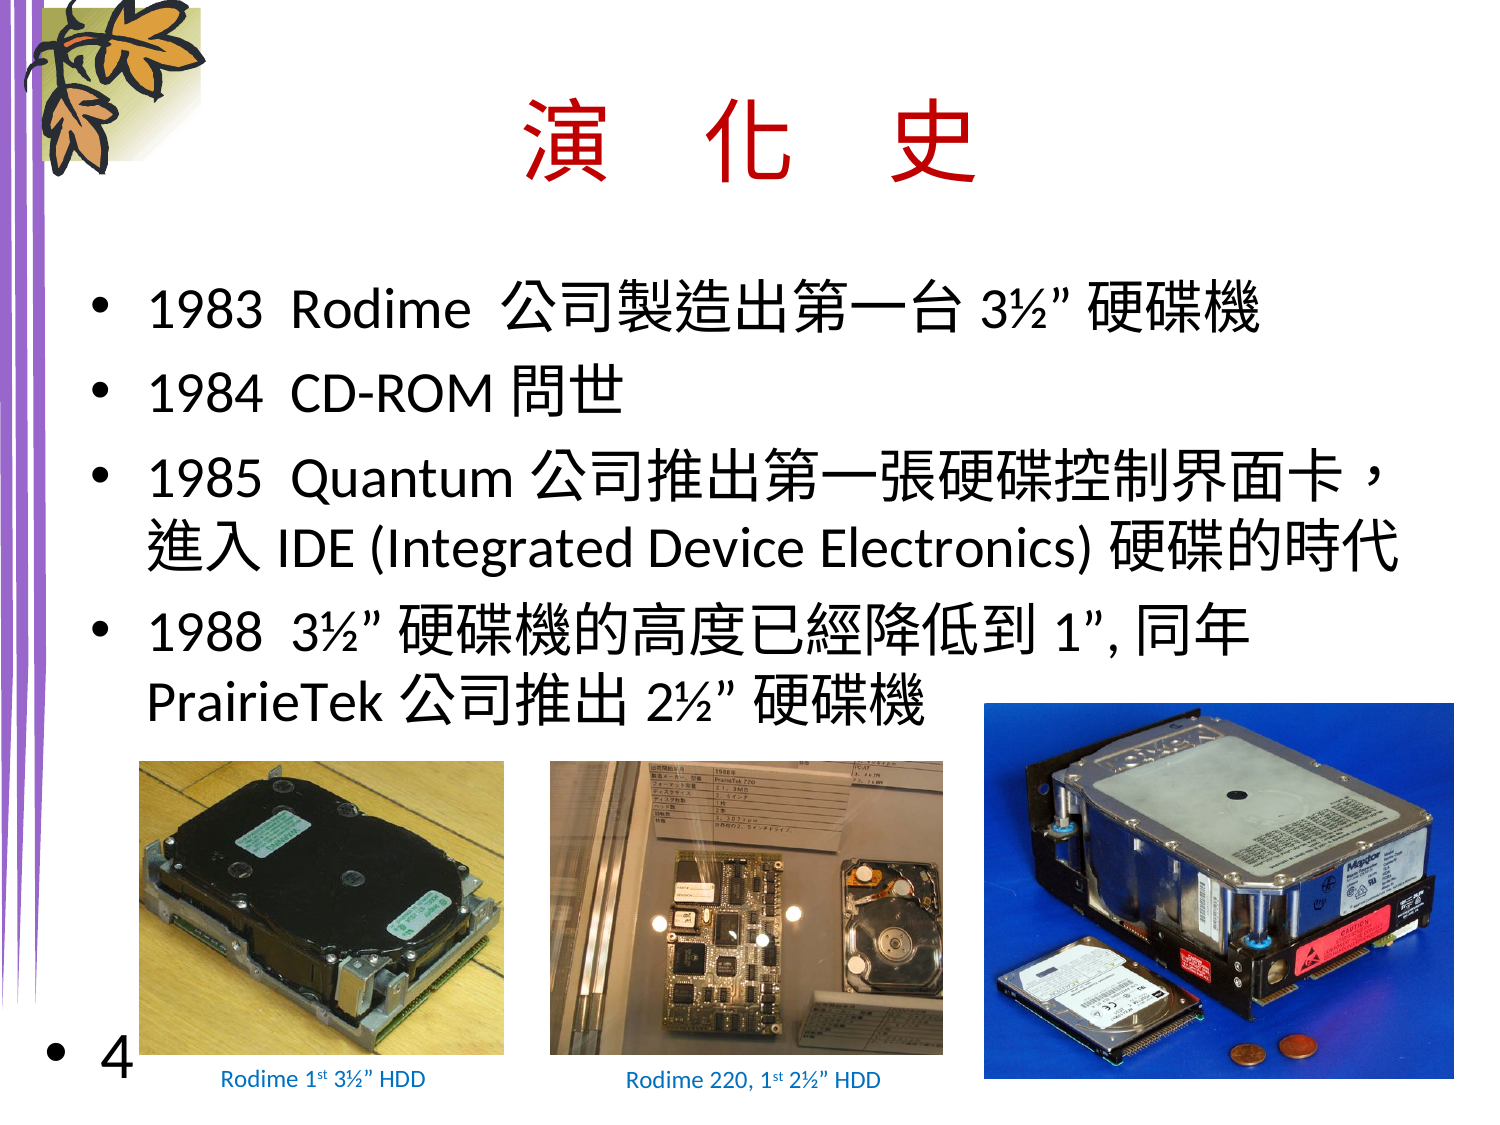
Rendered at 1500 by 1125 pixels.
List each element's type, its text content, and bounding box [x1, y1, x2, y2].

text_box Rodime 1st 3½” HDD [205, 1054, 441, 1101]
picture [550, 761, 943, 1055]
text_box Rodime 220, 1st 2½” HDD [611, 1056, 897, 1102]
picture [984, 703, 1454, 1079]
picture [139, 761, 504, 1055]
title 演 化 史 [75, 45, 1426, 233]
list 1983 Rodime 公司製造出第一台3½”硬碟機 1984 CD-ROM問世 1985 Quantum公司推出第一張硬碟控制界面卡，進入IDE (Integrated Device Electronics)硬碟的時代 1988 3½”硬碟機的高度已經降低到1”,同年 PrairieTek公司推出2½”硬碟機 [75, 262, 1426, 1006]
